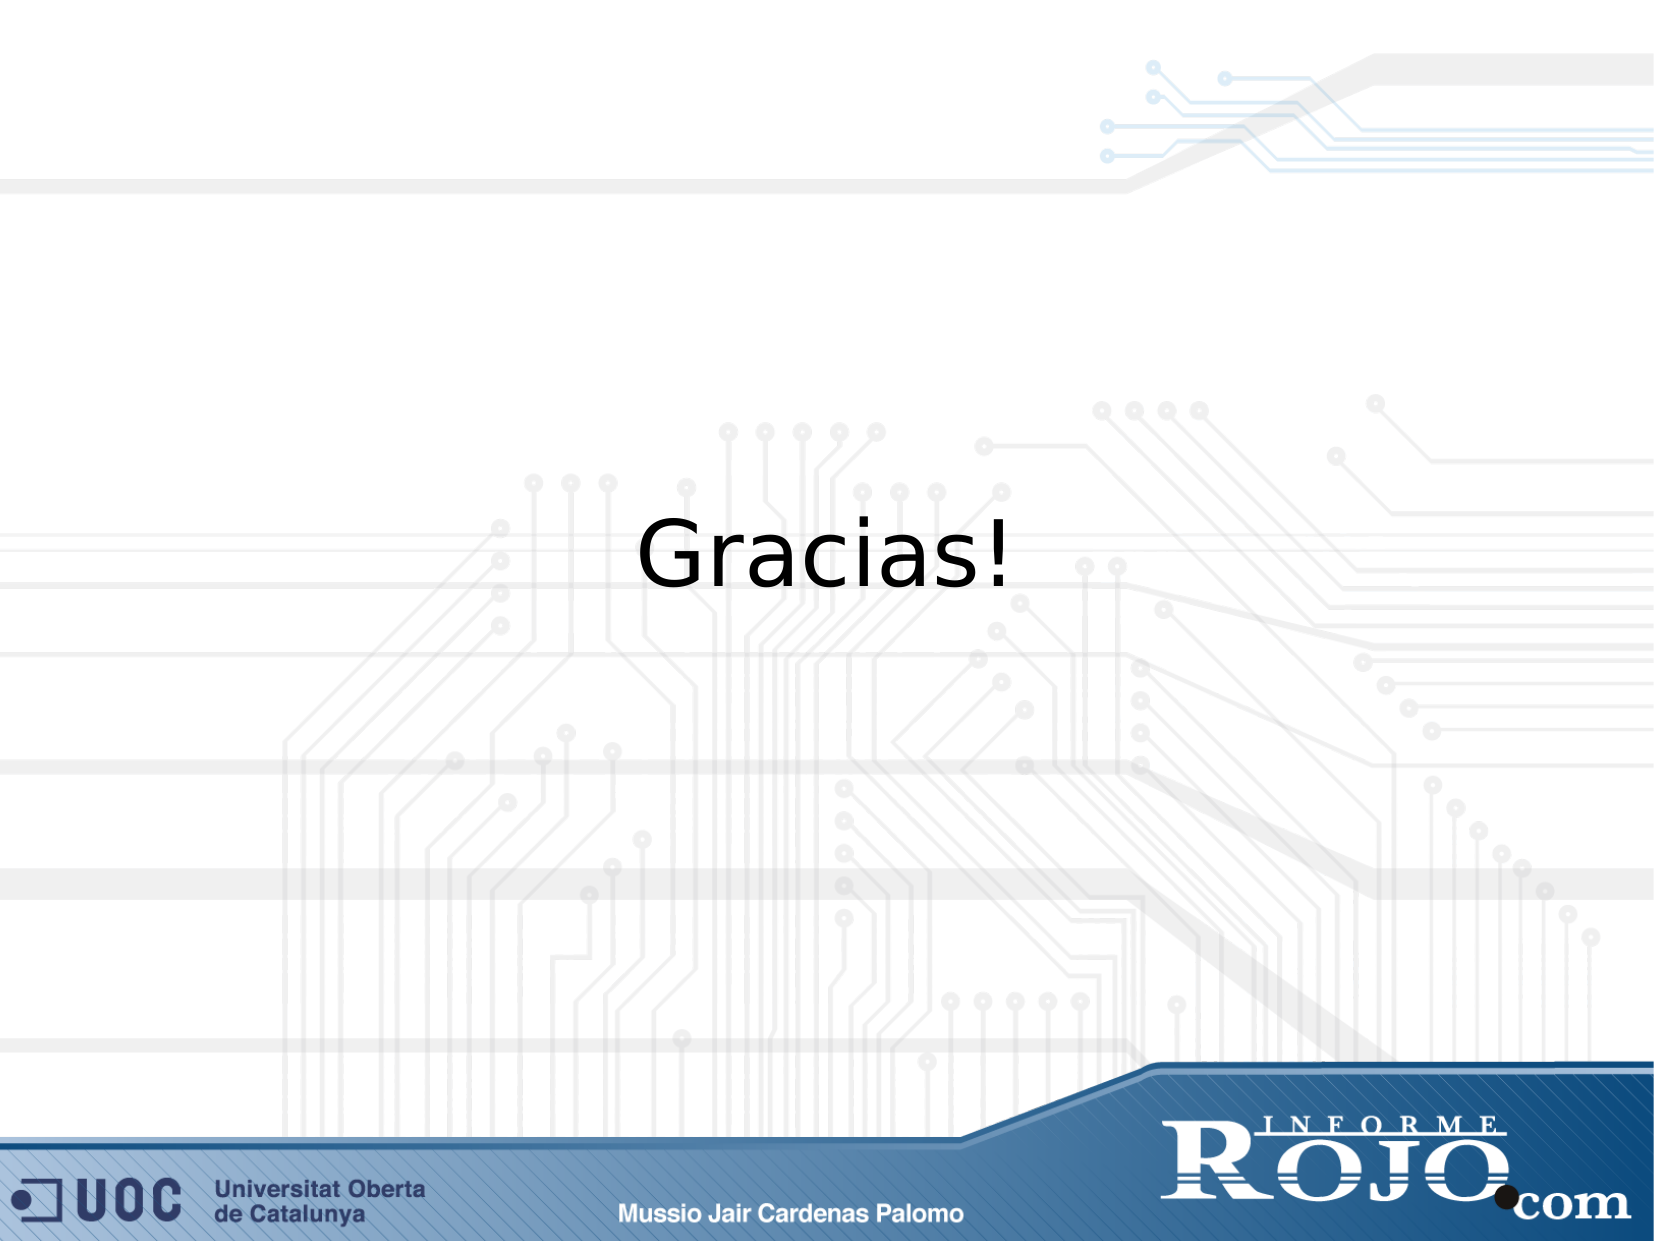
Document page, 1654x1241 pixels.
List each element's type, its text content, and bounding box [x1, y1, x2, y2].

title Gracias! [82, 451, 1571, 659]
picture [0, 0, 1654, 1241]
